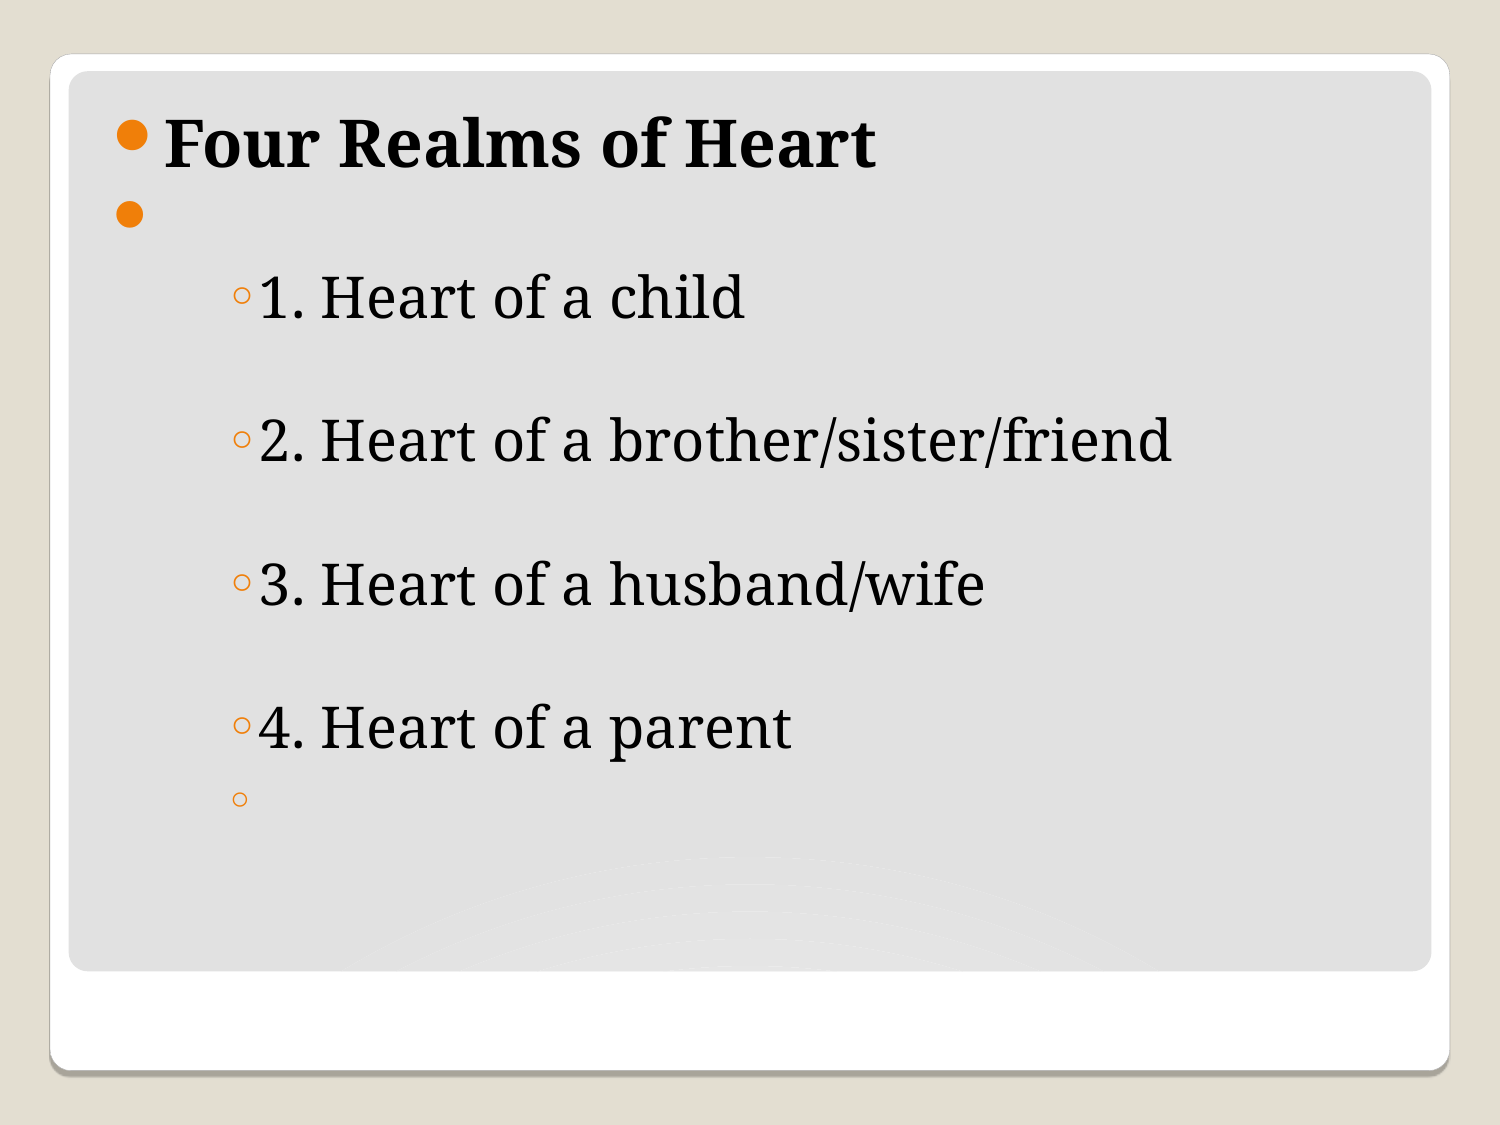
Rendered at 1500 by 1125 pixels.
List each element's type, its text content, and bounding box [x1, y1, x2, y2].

list Four Realms of Heart 1. Heart of a child 2. Heart of a brother/sister/friend 3. Heart of a husband/wife 4. Heart of a parent [82, 86, 1426, 774]
